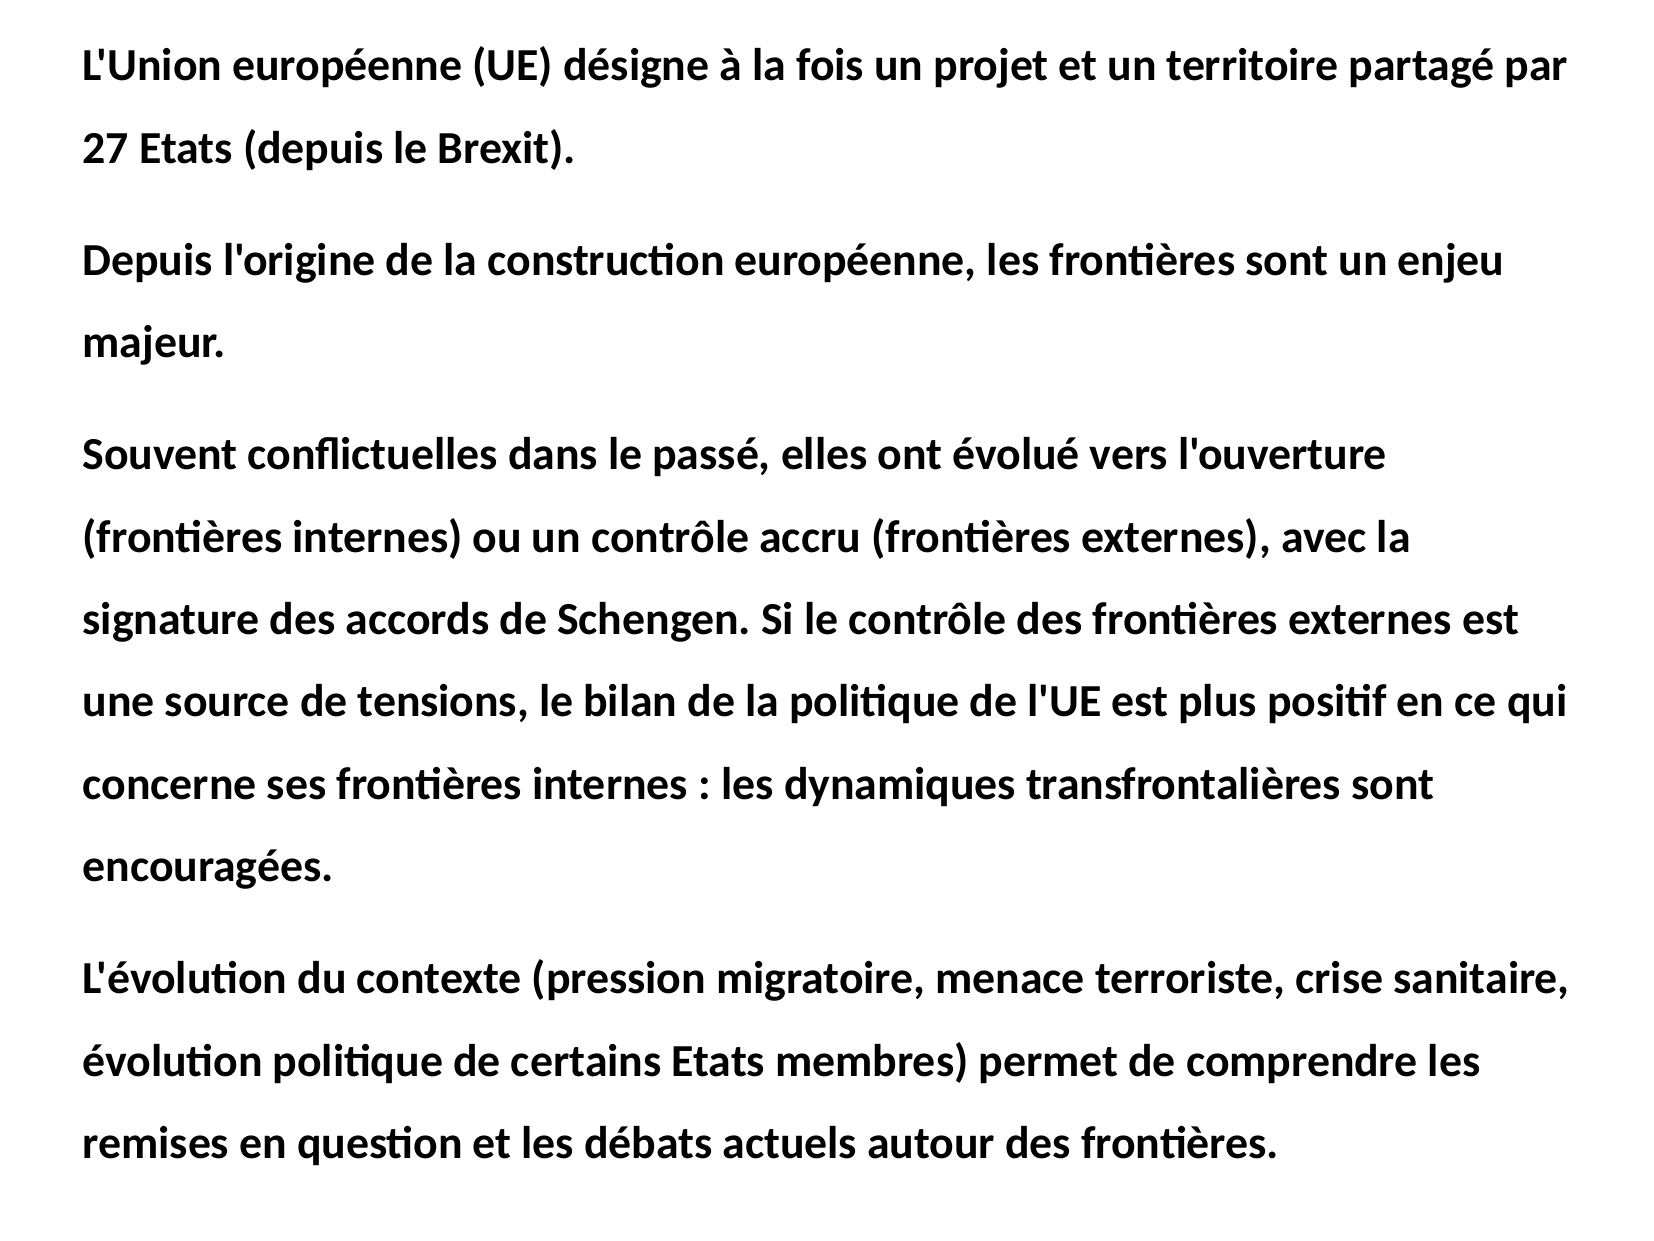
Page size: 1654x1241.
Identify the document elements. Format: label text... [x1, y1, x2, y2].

subtitle L'Union européenne (UE) désigne à la fois un projet et un territoire partagé par 27 Etats (depuis le Brexit). Depuis l'origine de la construction européenne, les frontières sont un enjeu majeur. Souvent conflictuelles dans le passé, elles ont évolué vers l'ouverture (frontières internes) ou un contrôle accru (frontières externes), avec la signature des accords de Schengen. Si le contrôle des frontières externes est une source de tensions, le bilan de la politique de l'UE est plus positif en ce qui concerne ses frontières internes : les dynamiques transfrontalières sont encouragées. L'évolution du contexte (pression migratoire, menace terroriste, crise sanitaire, évolution politique de certains Etats membres) permet de comprendre les remises en question et les débats actuels autour des frontières. [82, 7, 1571, 1151]
